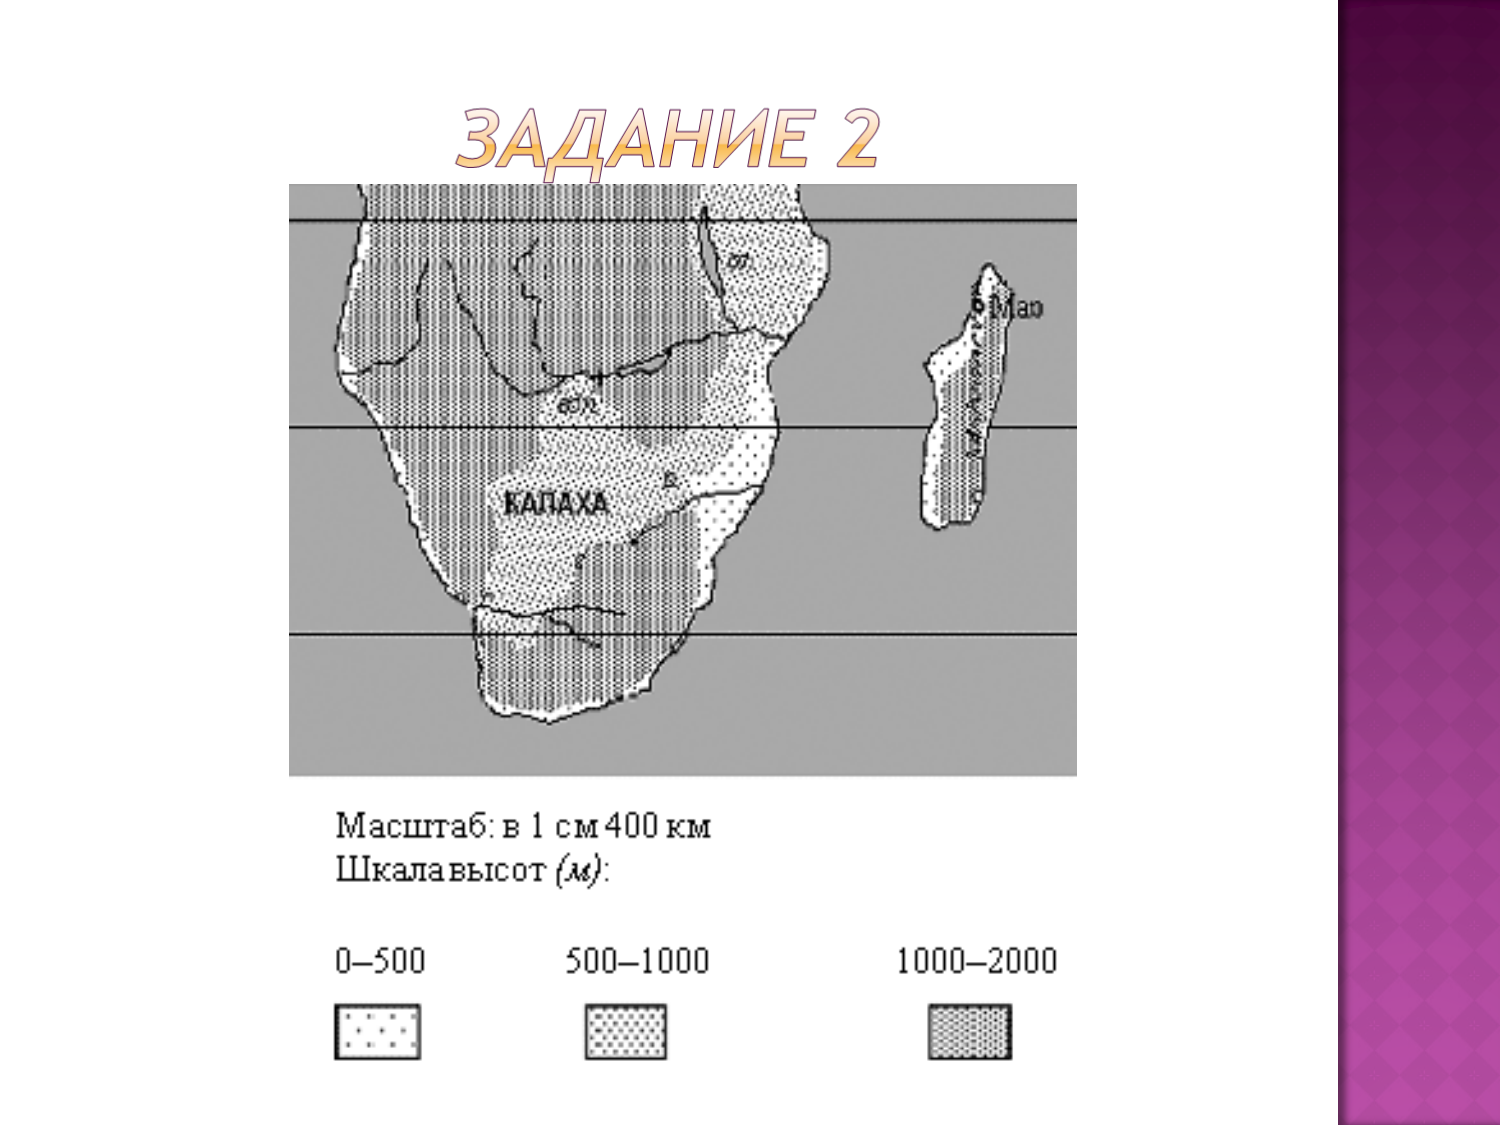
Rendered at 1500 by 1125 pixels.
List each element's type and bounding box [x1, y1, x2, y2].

picture [1337, 0, 1500, 1125]
picture [73, 0, 1265, 1094]
